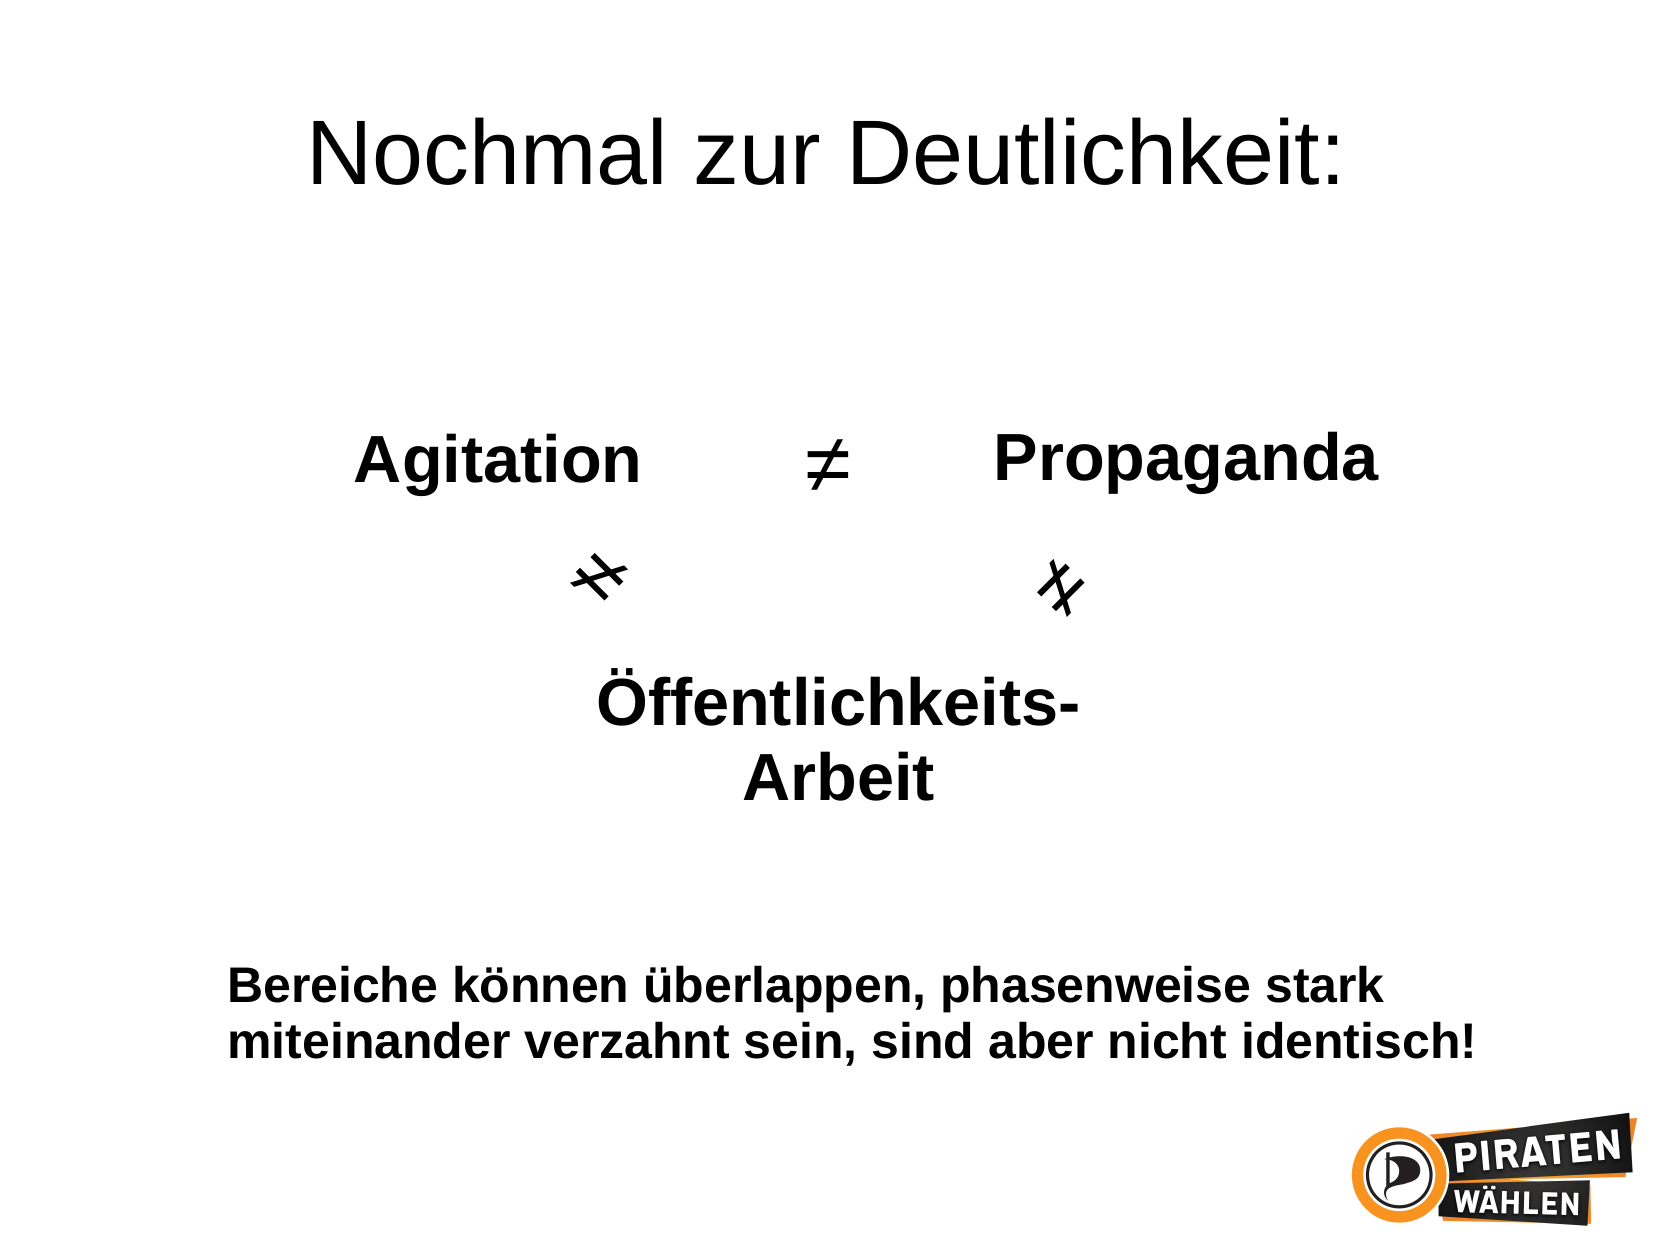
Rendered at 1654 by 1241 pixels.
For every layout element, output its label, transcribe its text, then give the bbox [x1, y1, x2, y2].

text_box Propaganda [978, 412, 1394, 503]
subtitle [82, 290, 1538, 1010]
text_box ≠ [791, 409, 879, 518]
picture [1337, 1098, 1654, 1241]
text_box ≠ [995, 513, 1134, 652]
text_box Öffentlichkeits- Arbeit [581, 657, 1097, 823]
text_box Bereiche können überlappen, phasenweise stark miteinander verzahnt sein, sind aber nicht identisch! [212, 950, 1524, 1080]
title Nochmal zur Deutlichkeit: [82, 49, 1571, 257]
text_box Agitation [339, 414, 658, 505]
text_box ≠ [536, 511, 675, 650]
